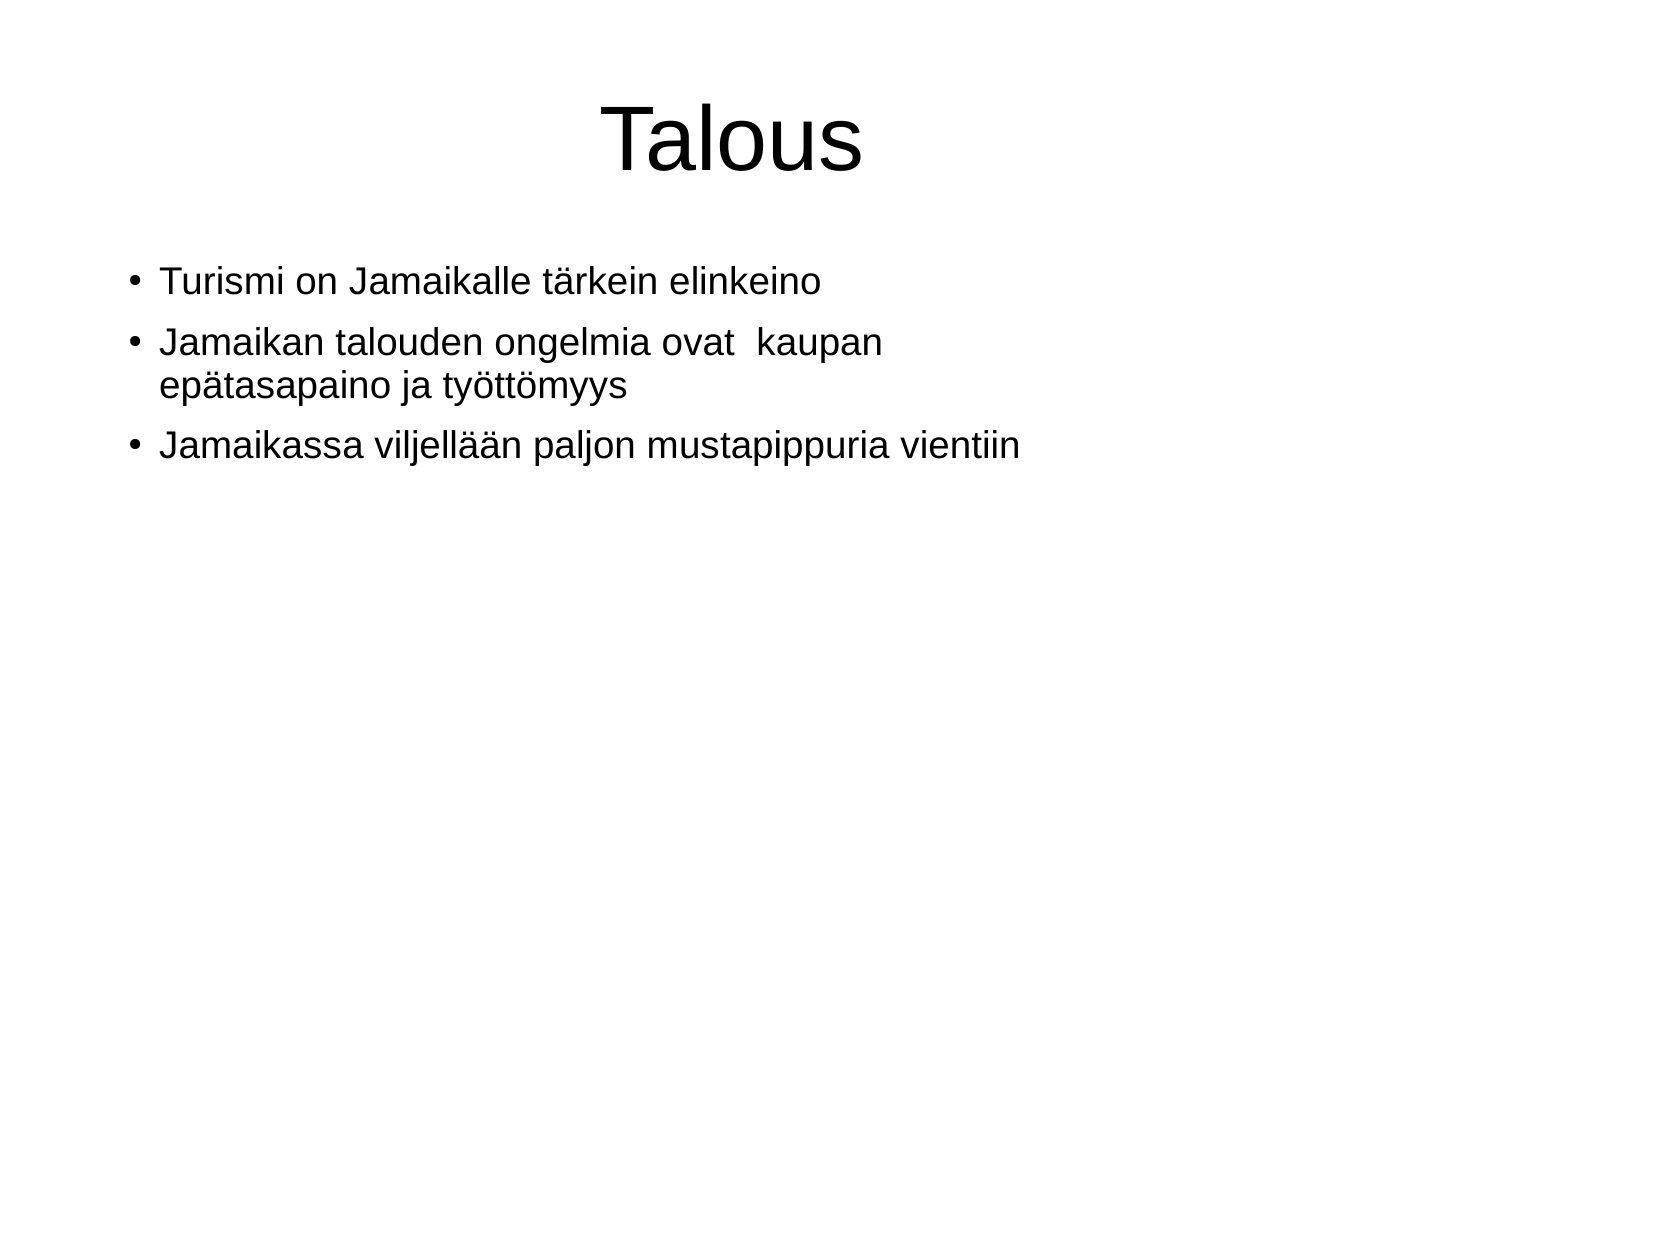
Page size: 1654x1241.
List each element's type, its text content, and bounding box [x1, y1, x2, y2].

title Talous [0, 35, 1477, 243]
list Turismi on Jamaikalle tärkein elinkeino Jamaikan talouden ongelmia ovat kaupan epätasapaino ja työttömyys Jamaikassa viljellään paljon mustapippuria vientiin [118, 259, 1028, 497]
